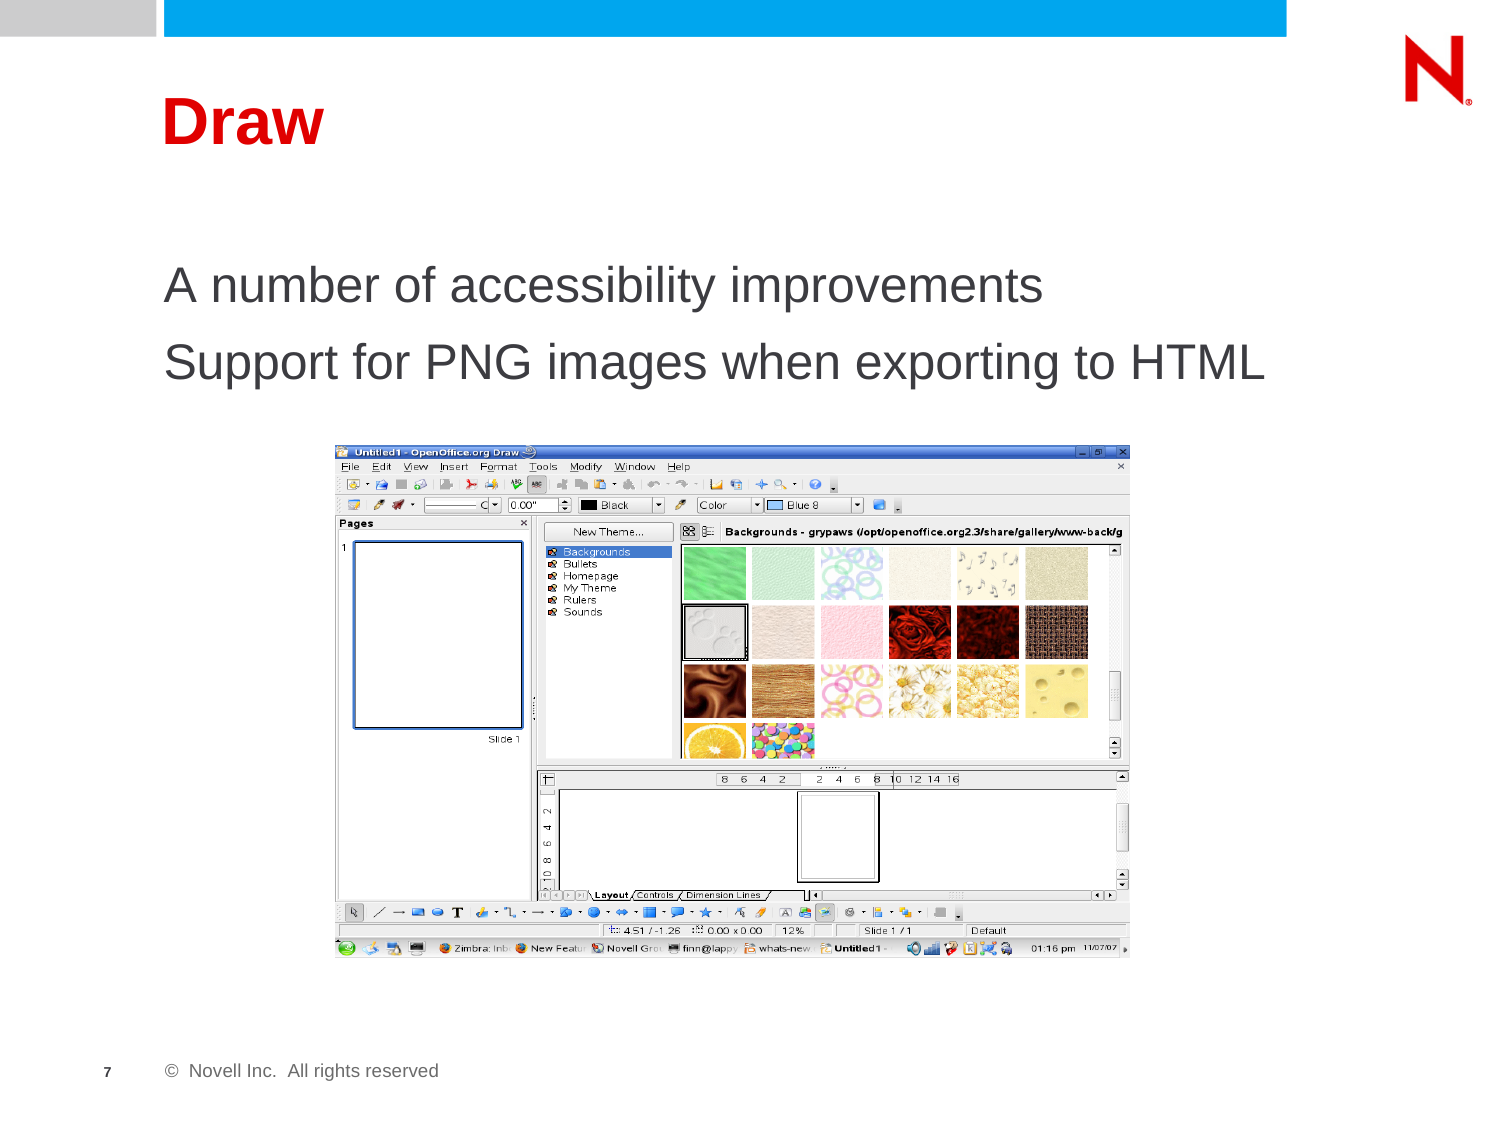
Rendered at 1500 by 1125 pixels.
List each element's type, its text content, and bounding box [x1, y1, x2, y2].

picture [1403, 32, 1473, 107]
list A number of accessibility improvements Support for PNG images when exporting to HTML [163, 254, 1404, 986]
picture [335, 445, 1130, 958]
title Draw [161, 41, 1383, 205]
